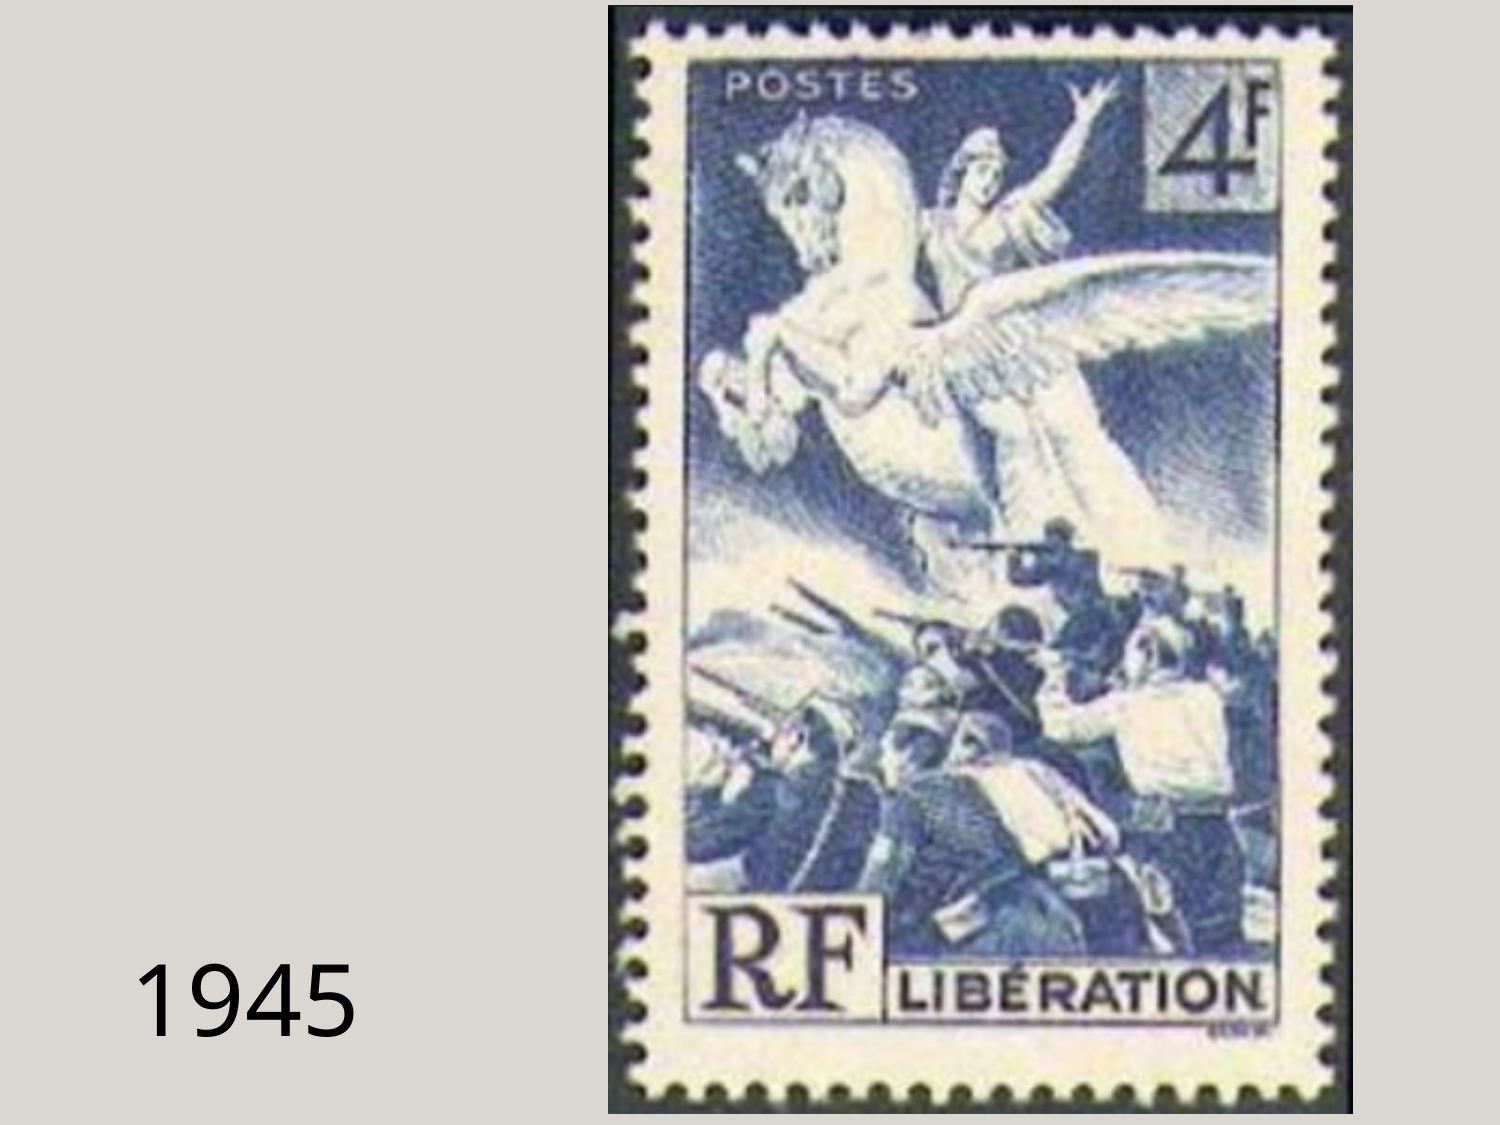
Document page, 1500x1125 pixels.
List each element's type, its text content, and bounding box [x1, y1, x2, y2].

picture [608, 5, 1353, 1114]
text_box 1945 [115, 928, 375, 1065]
